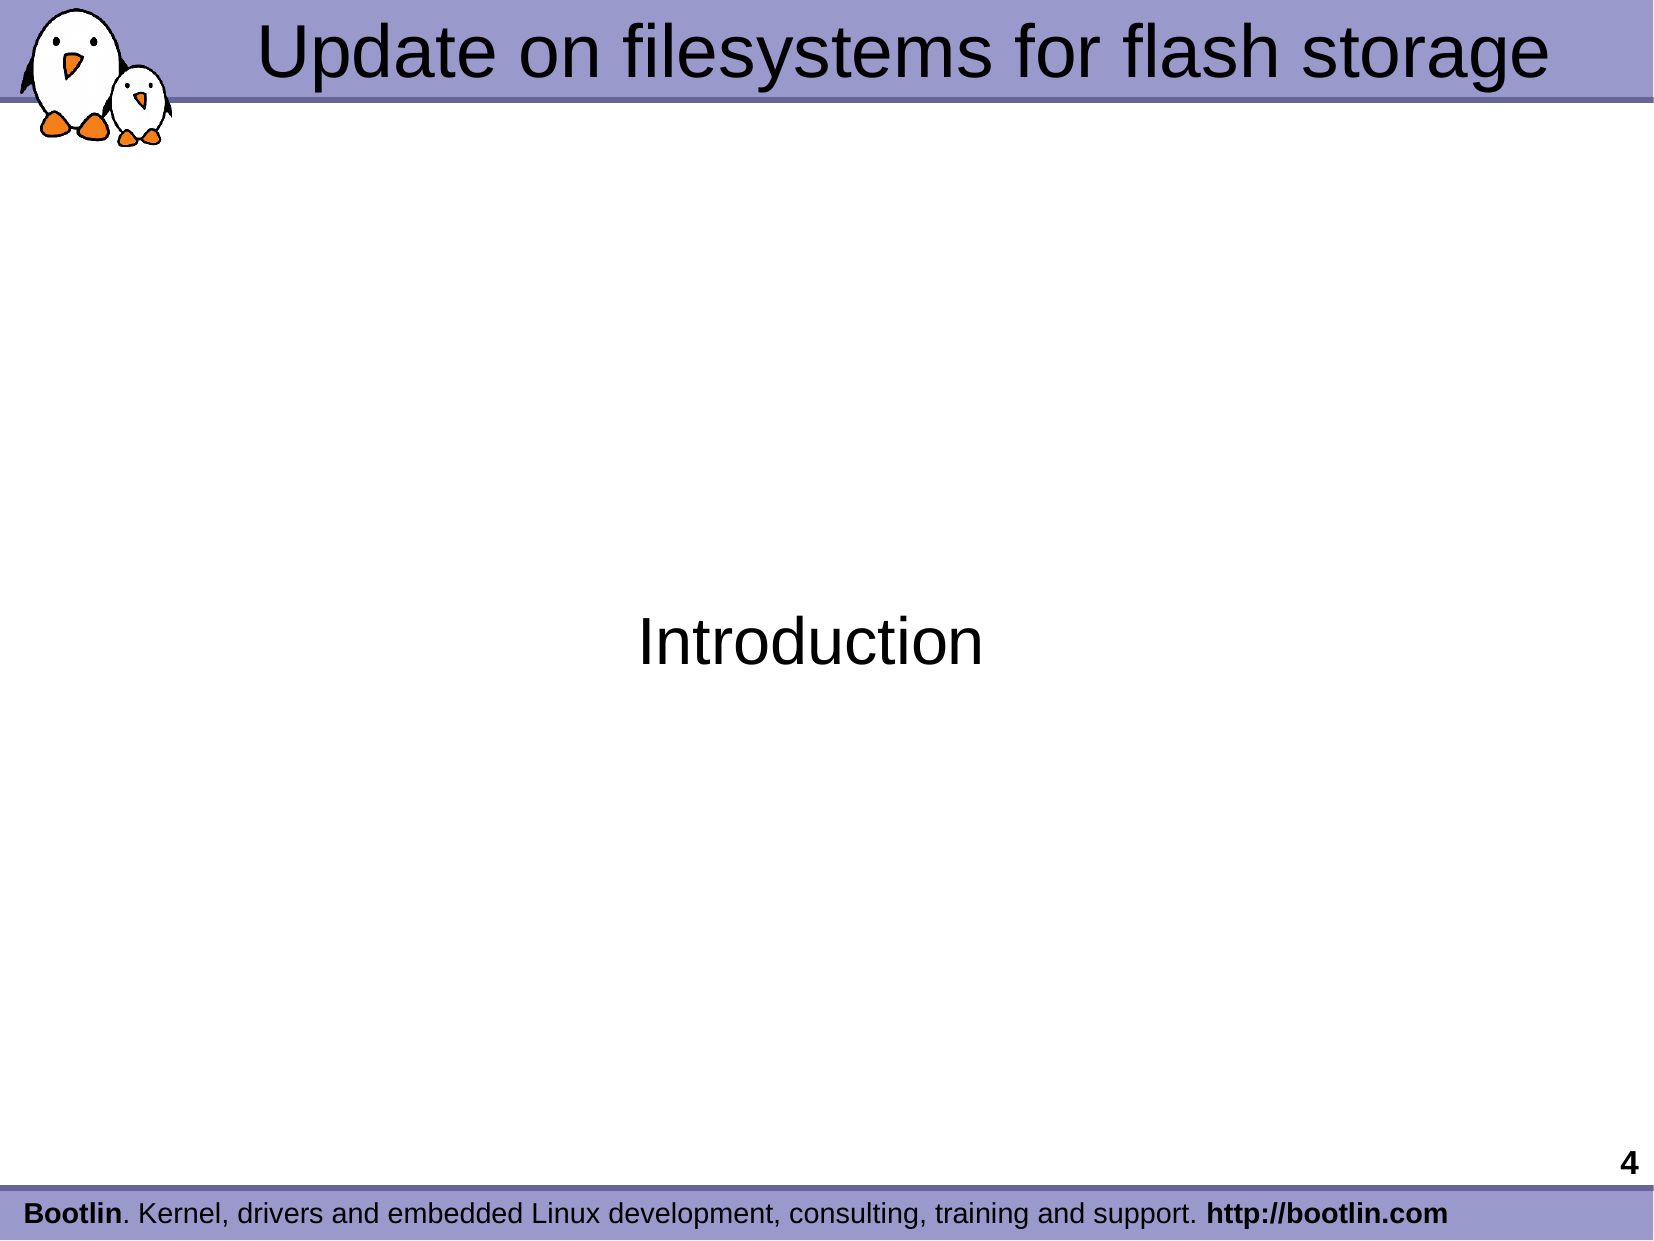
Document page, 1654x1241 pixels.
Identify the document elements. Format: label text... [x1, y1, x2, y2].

subtitle Introduction [105, 216, 1518, 1066]
title Update on filesystems for flash storage [178, 5, 1631, 97]
picture [20, 8, 172, 147]
